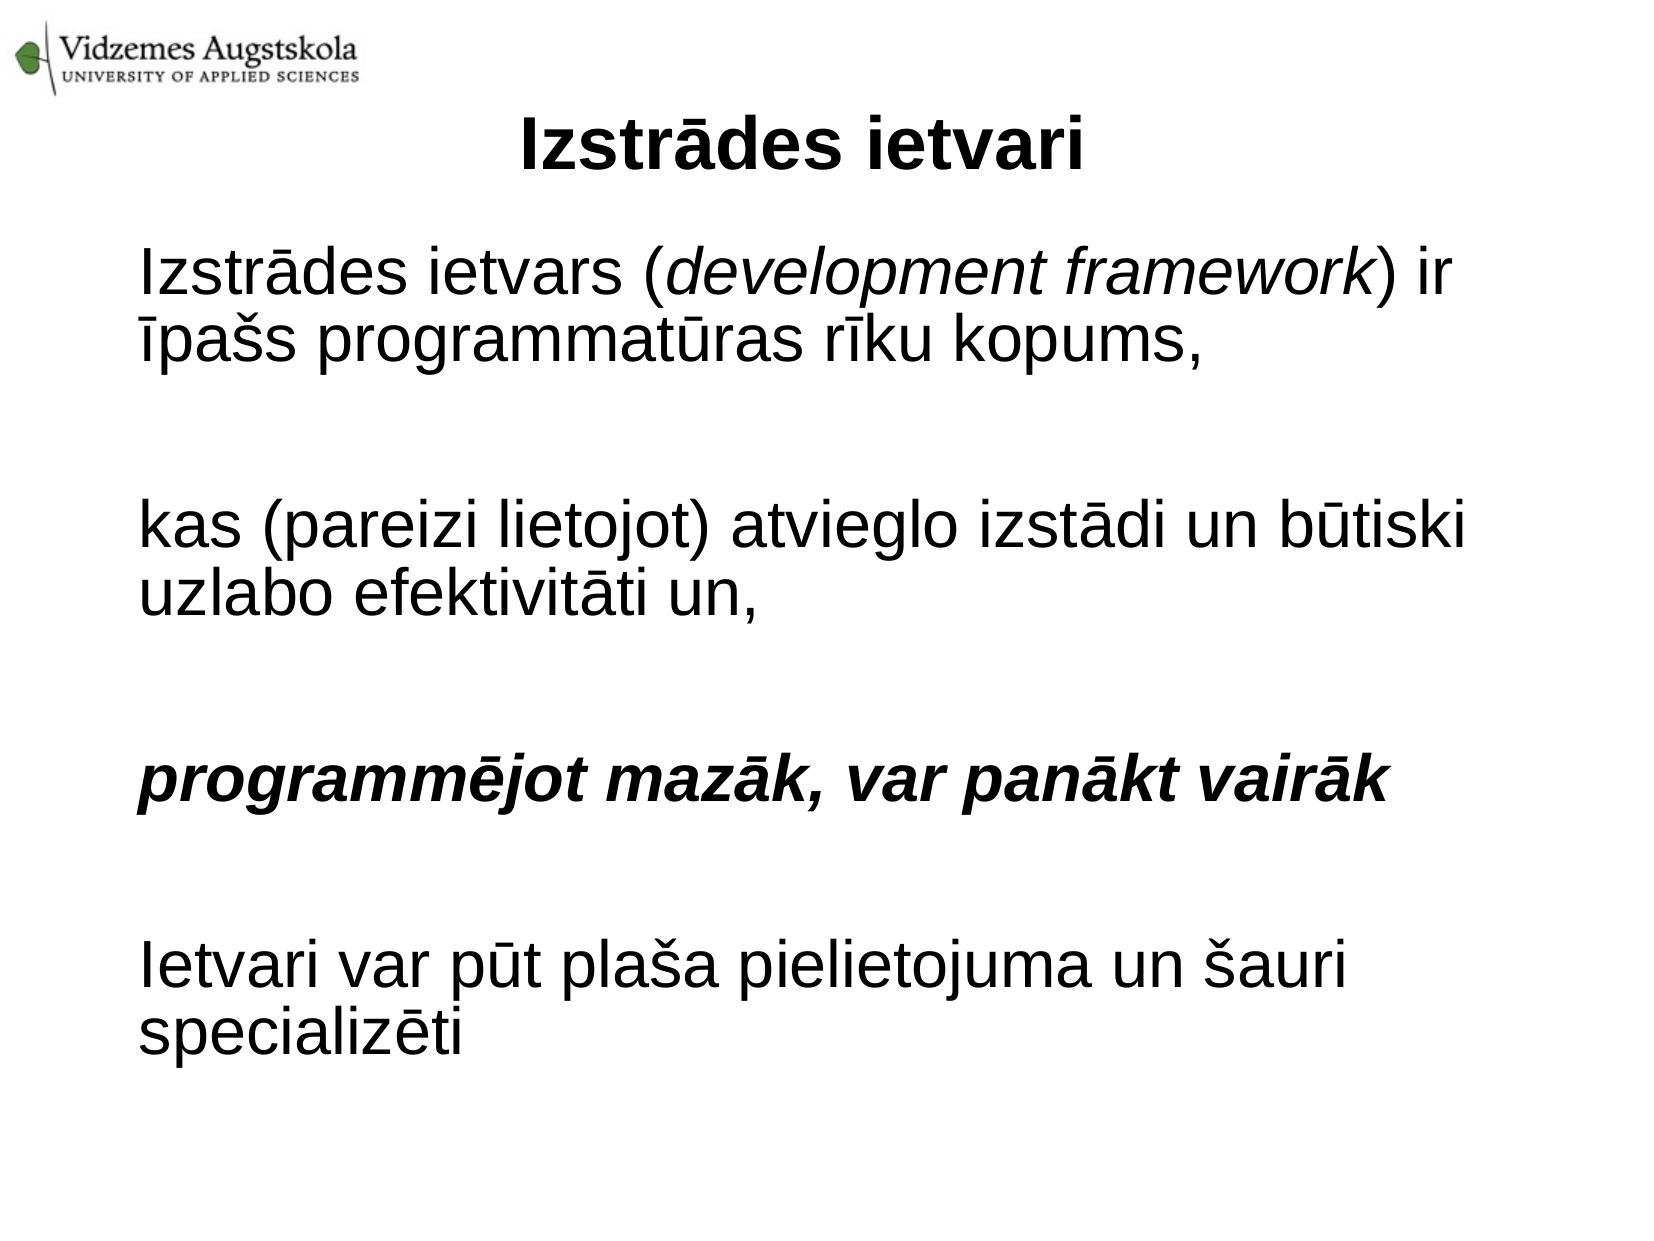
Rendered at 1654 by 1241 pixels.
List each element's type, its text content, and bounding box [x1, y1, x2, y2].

picture [5, 2, 368, 113]
list Izstrādes ietvars (development framework) ir īpašs programmatūras rīku kopums, kas (pareizi lietojot) atvieglo izstādi un būtiski uzlabo efektivitāti un, programmējot mazāk, var panākt vairāk Ietvari var pūt plaša pielietojuma un šauri specializēti [82, 236, 1569, 1107]
title Izstrādes ietvari [94, 103, 1512, 188]
